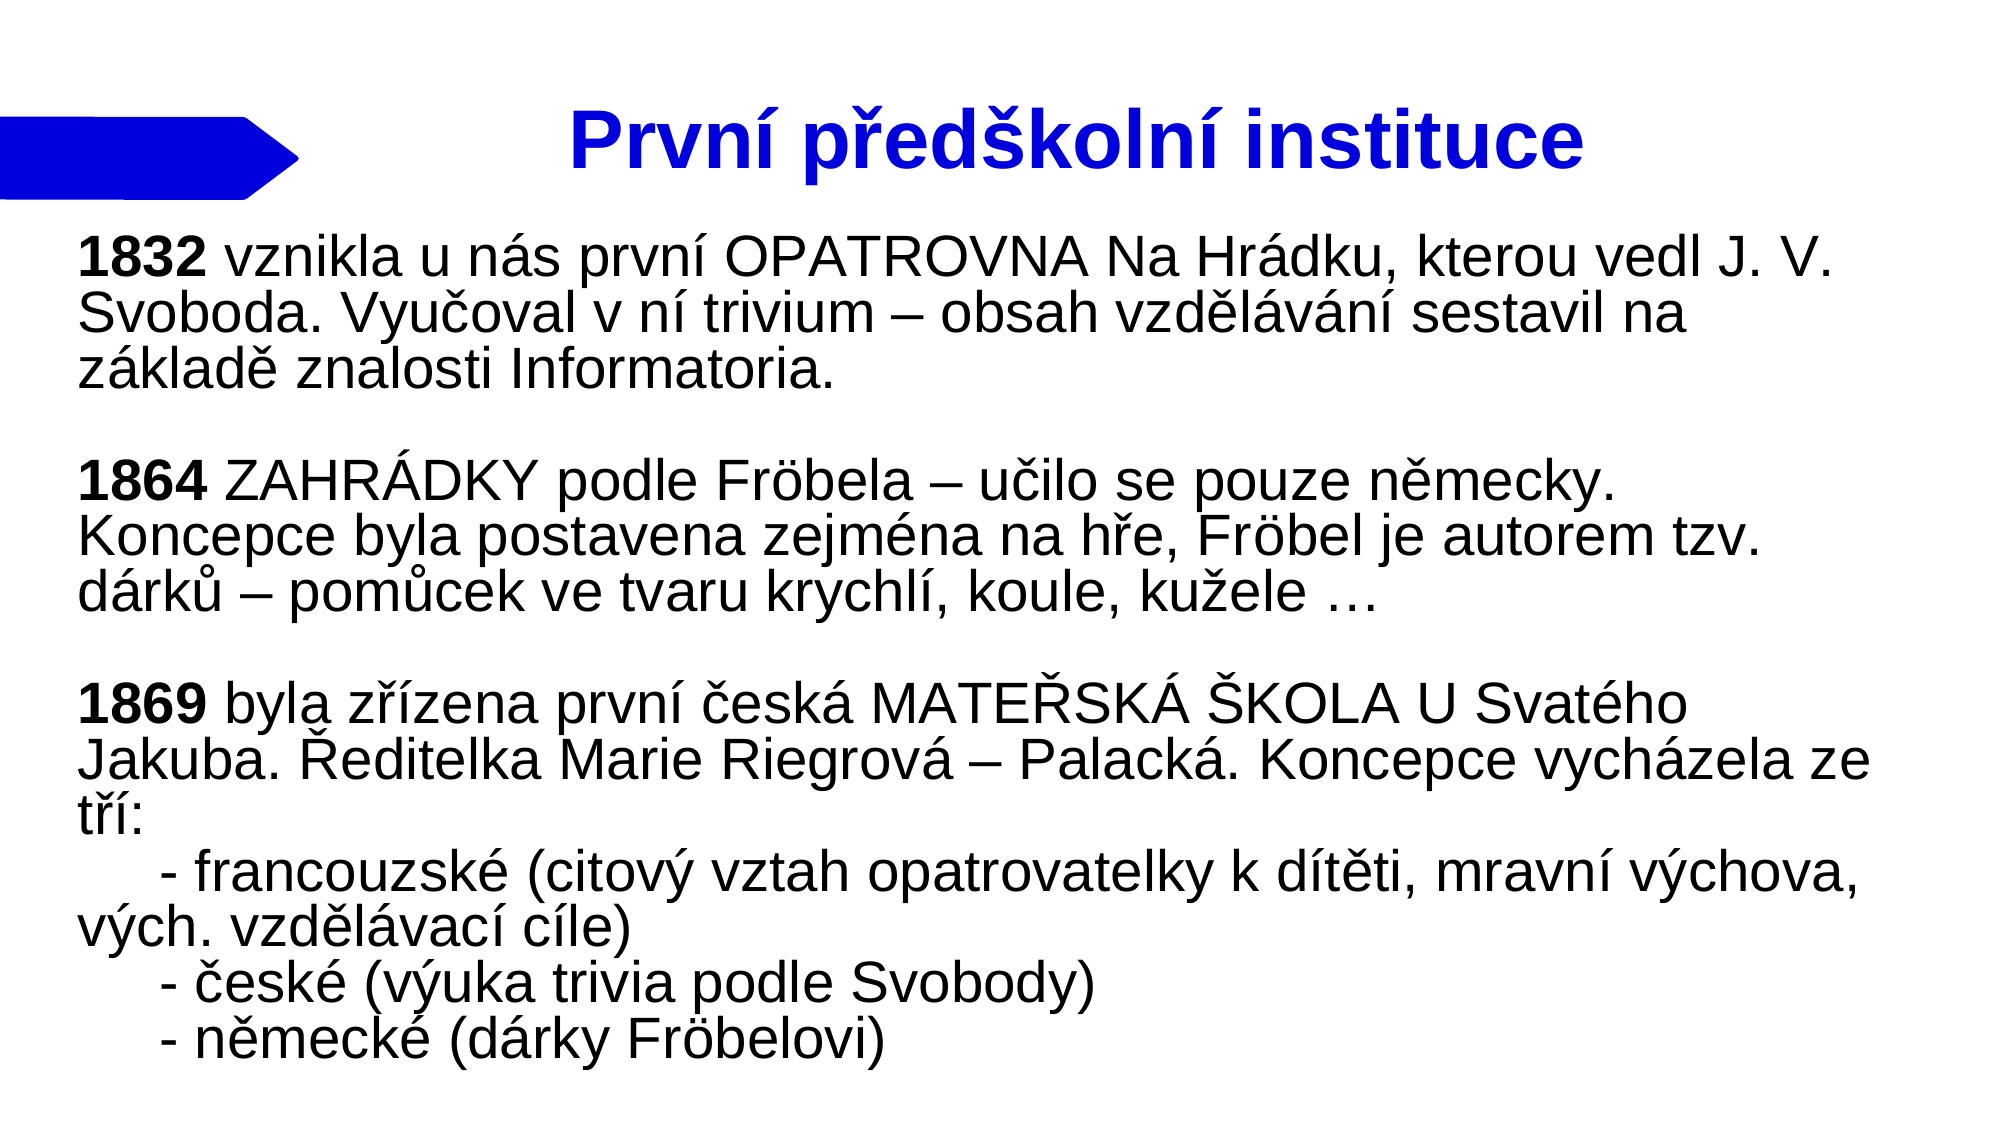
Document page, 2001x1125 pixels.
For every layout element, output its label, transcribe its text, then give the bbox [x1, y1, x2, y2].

title První předškolní instituce [568, 102, 1651, 231]
list 1832 vznikla u nás první OPATROVNA Na Hrádku, kterou vedl J. V. Svoboda. Vyučoval v ní trivium – obsah vzdělávání sestavil na základě znalosti Informatoria. 1864 ZAHRÁDKY podle Fröbela – učilo se pouze německy. Koncepce byla postavena zejména na hře, Fröbel je autorem tzv. dárků – pomůcek ve tvaru krychlí, koule, kužele … 1869 byla zřízena první česká MATEŘSKÁ ŠKOLA U Svatého Jakuba. Ředitelka Marie Riegrová – Palacká. Koncepce vycházela ze tří: - francouzské (citový vztah opatrovatelky k dítěti, mravní výchova, vých. vzdělávací cíle) - české (výuka trivia podle Svobody) - německé (dárky Fröbelovi) [78, 231, 1877, 1079]
